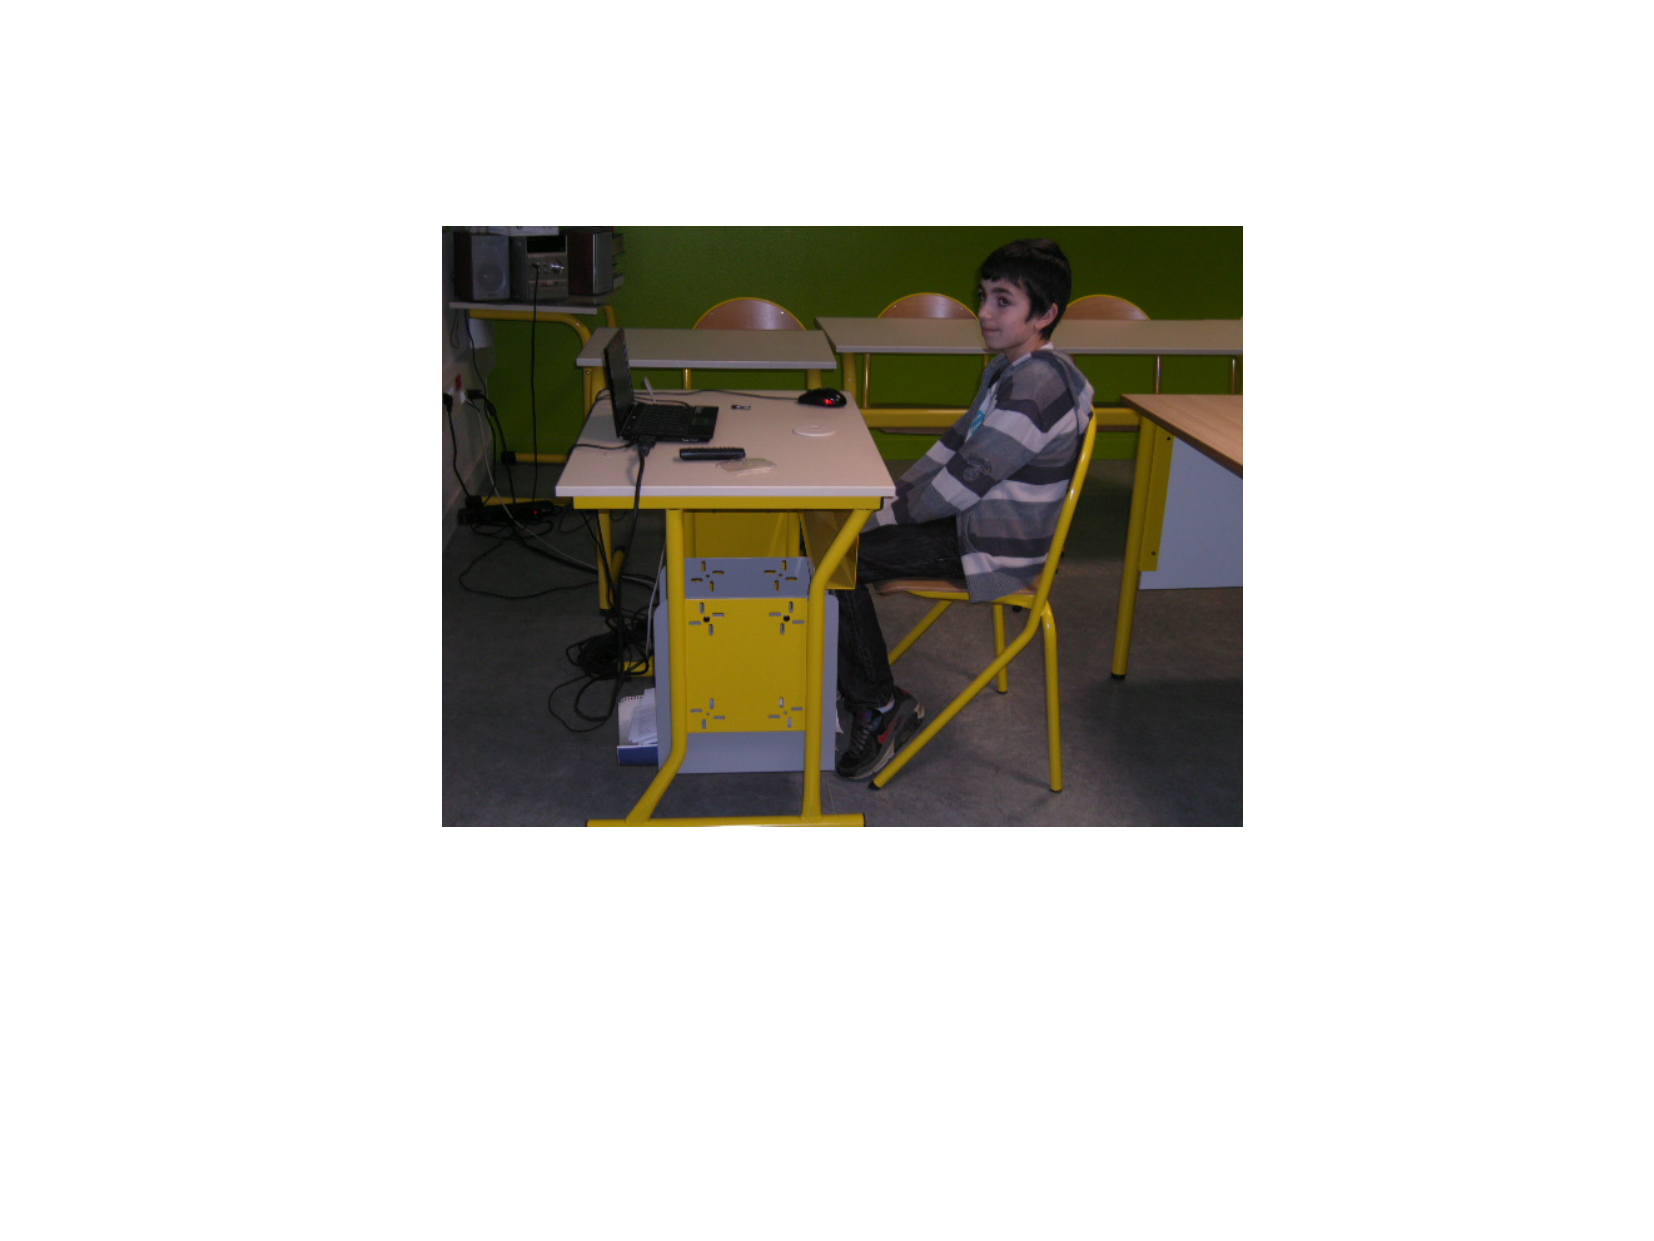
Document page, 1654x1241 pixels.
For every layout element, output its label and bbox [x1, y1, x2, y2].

picture [442, 226, 1243, 827]
